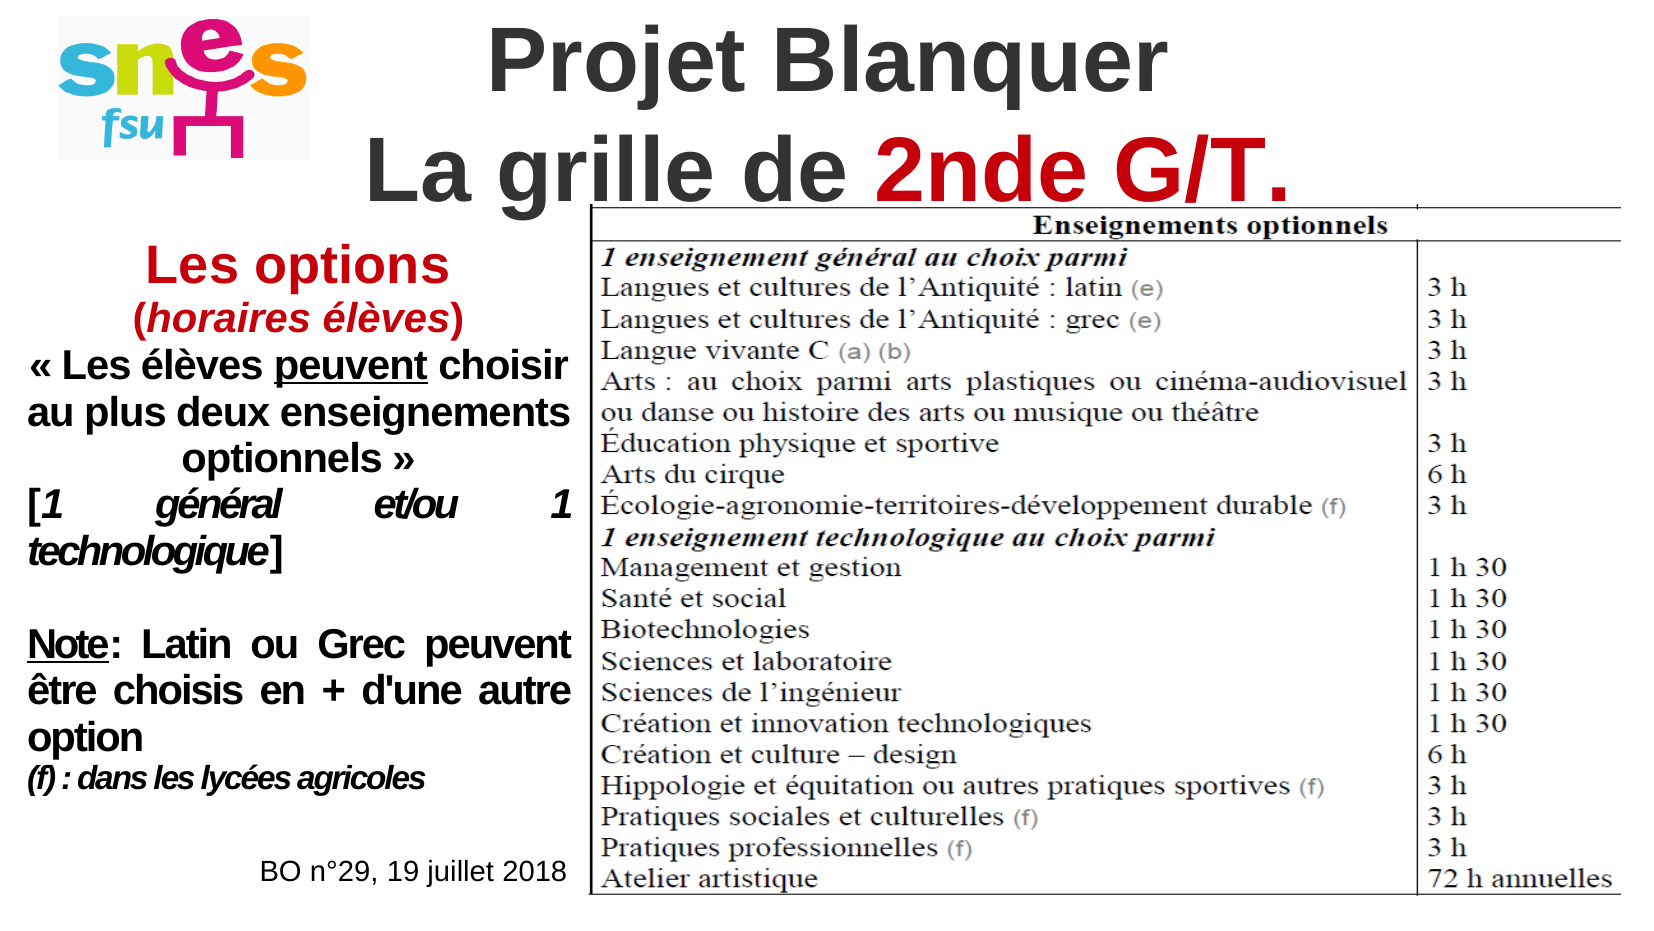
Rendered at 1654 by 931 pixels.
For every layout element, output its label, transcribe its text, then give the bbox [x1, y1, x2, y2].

text_box Les options (horaires élèves) « Les élèves peuvent choisir au plus deux enseignements optionnels » [1 général et/ou 1 technologique] Note: Latin ou Grec peuvent être choisis en + d'une autre option (f) : dans les lycées agricoles [12, 227, 585, 780]
picture [585, 204, 1621, 898]
text_box BO n°29, 19 juillet 2018 [244, 847, 601, 898]
title Projet Blanquer La grille de 2nde G/T. [122, 0, 1535, 180]
picture [58, 17, 310, 161]
